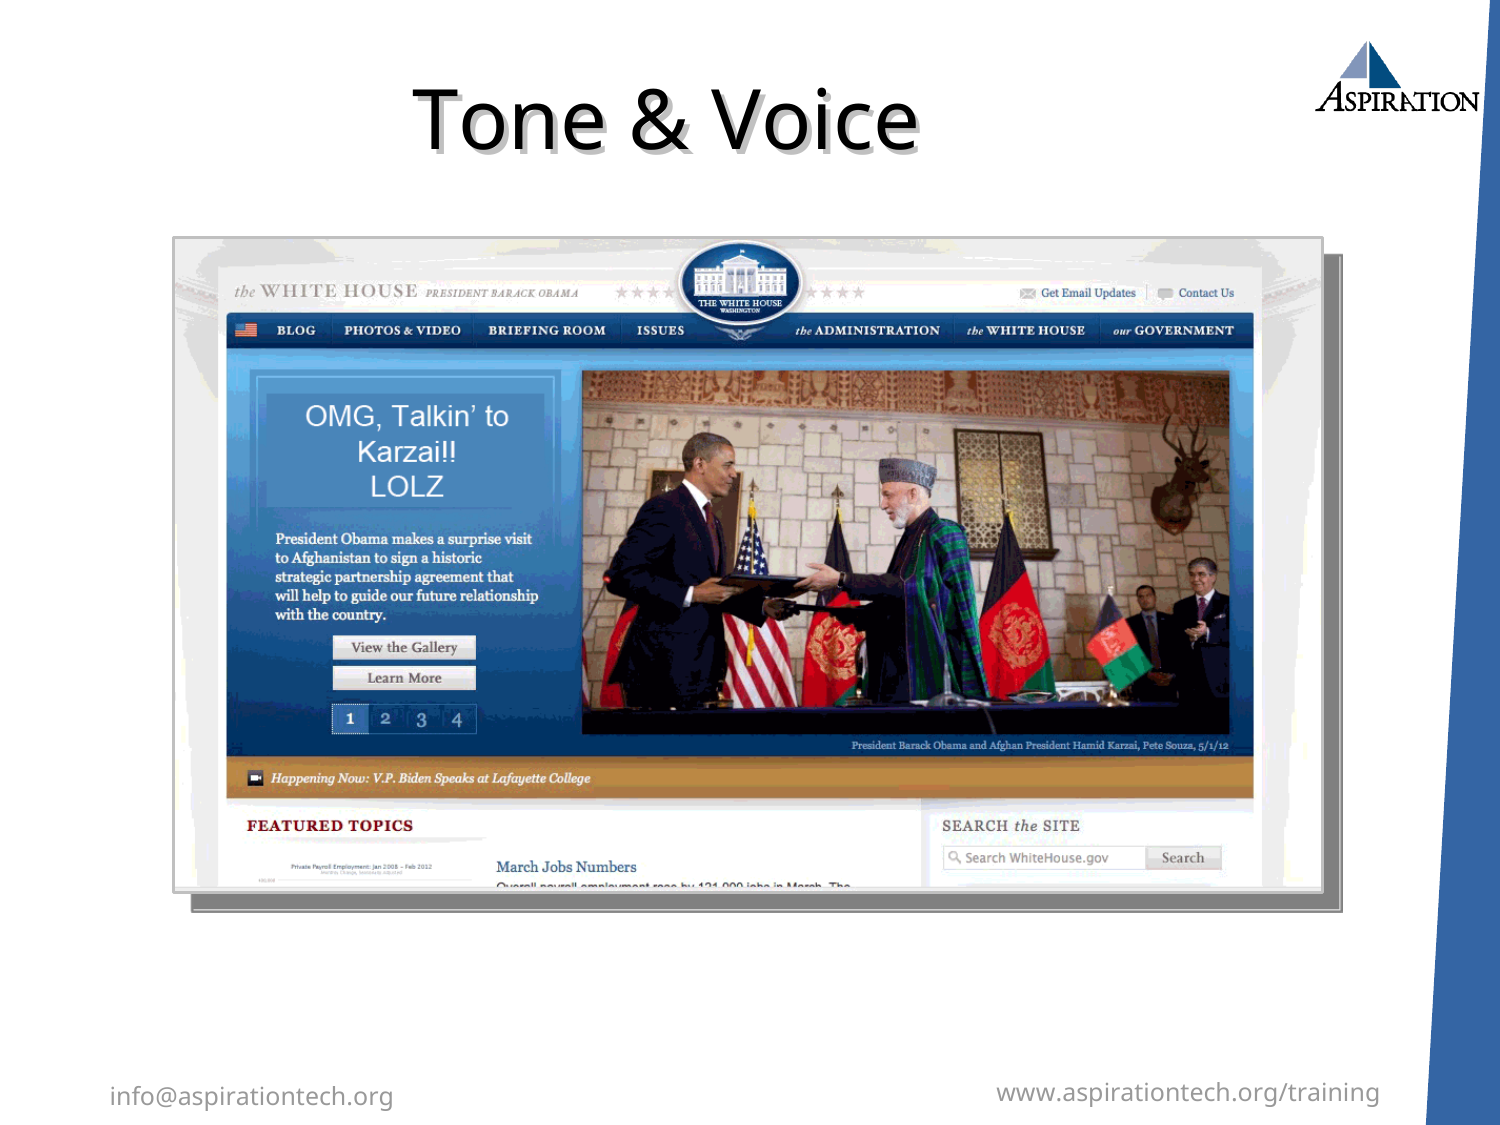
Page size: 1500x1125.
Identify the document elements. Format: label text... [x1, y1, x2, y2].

picture [1315, 41, 1480, 120]
title Tone & Voice [49, 19, 1284, 206]
picture [175, 238, 1322, 892]
